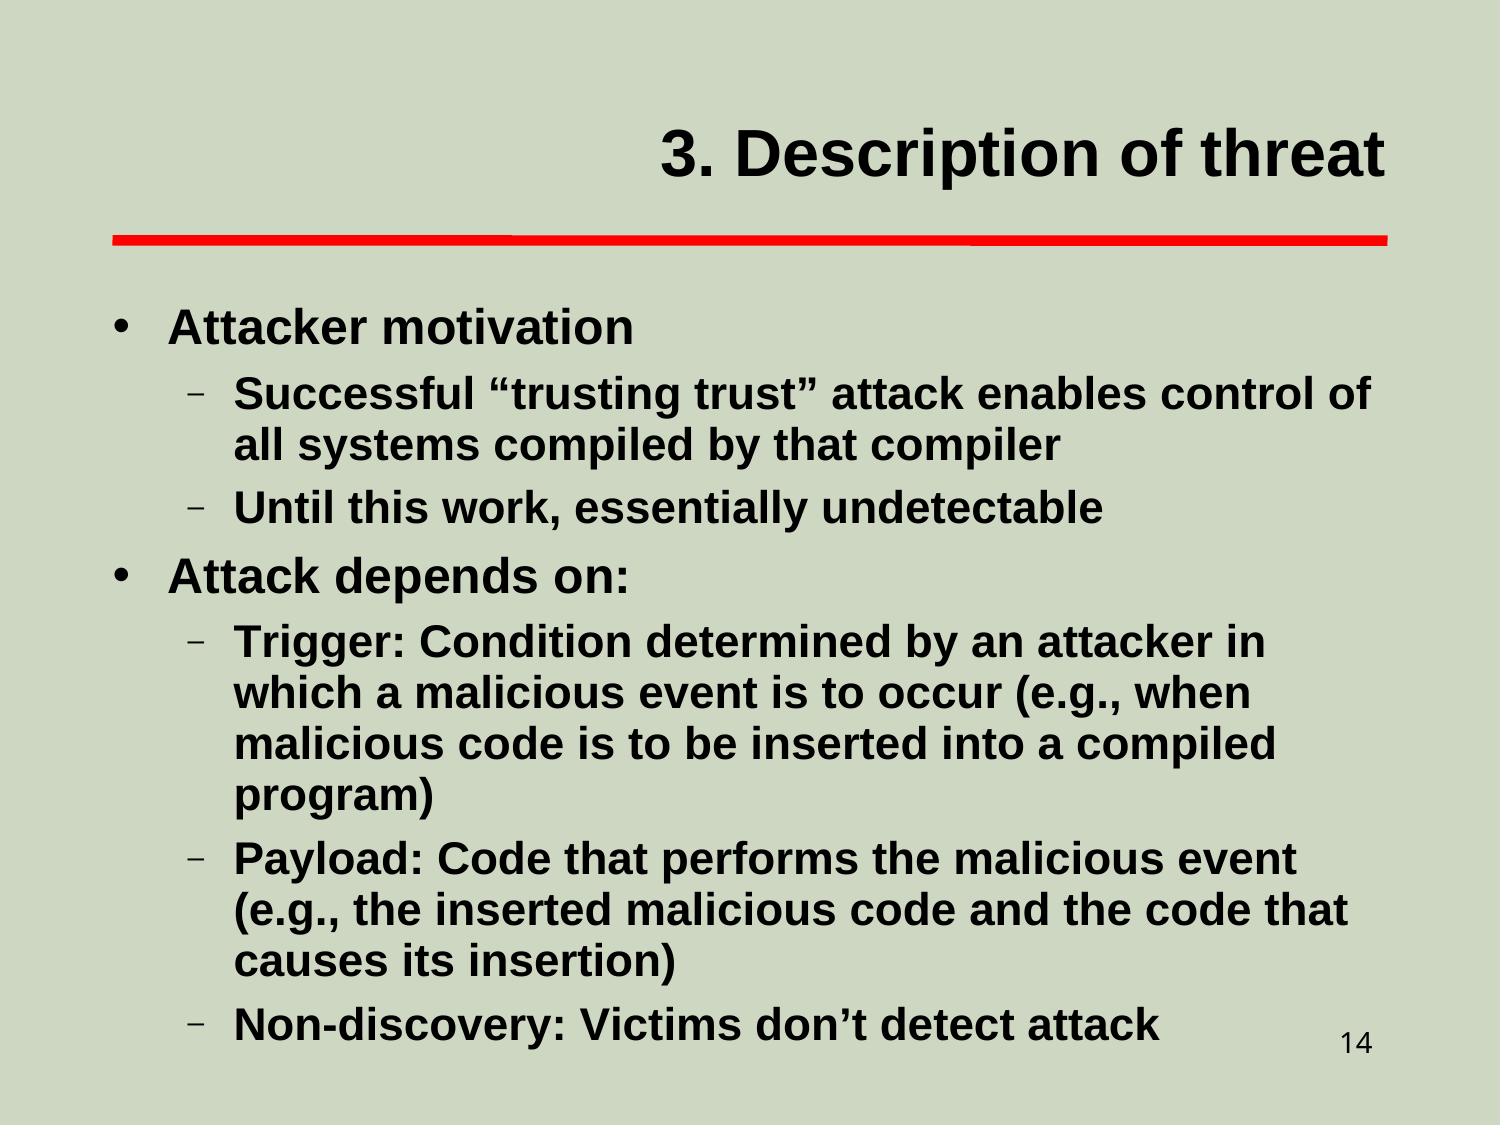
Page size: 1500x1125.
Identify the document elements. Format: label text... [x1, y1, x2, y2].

list Attacker motivation Successful “trusting trust” attack enables control of all systems compiled by that compiler Until this work, essentially undetectable Attack depends on: Trigger: Condition determined by an attacker in which a malicious event is to occur (e.g., when malicious code is to be inserted into a compiled program) Payload: Code that performs the malicious event (e.g., the inserted malicious code and the code that causes its insertion) Non-discovery: Victims don’t detect attack [112, 299, 1387, 1099]
title 3. Description of threat [124, 93, 1387, 216]
